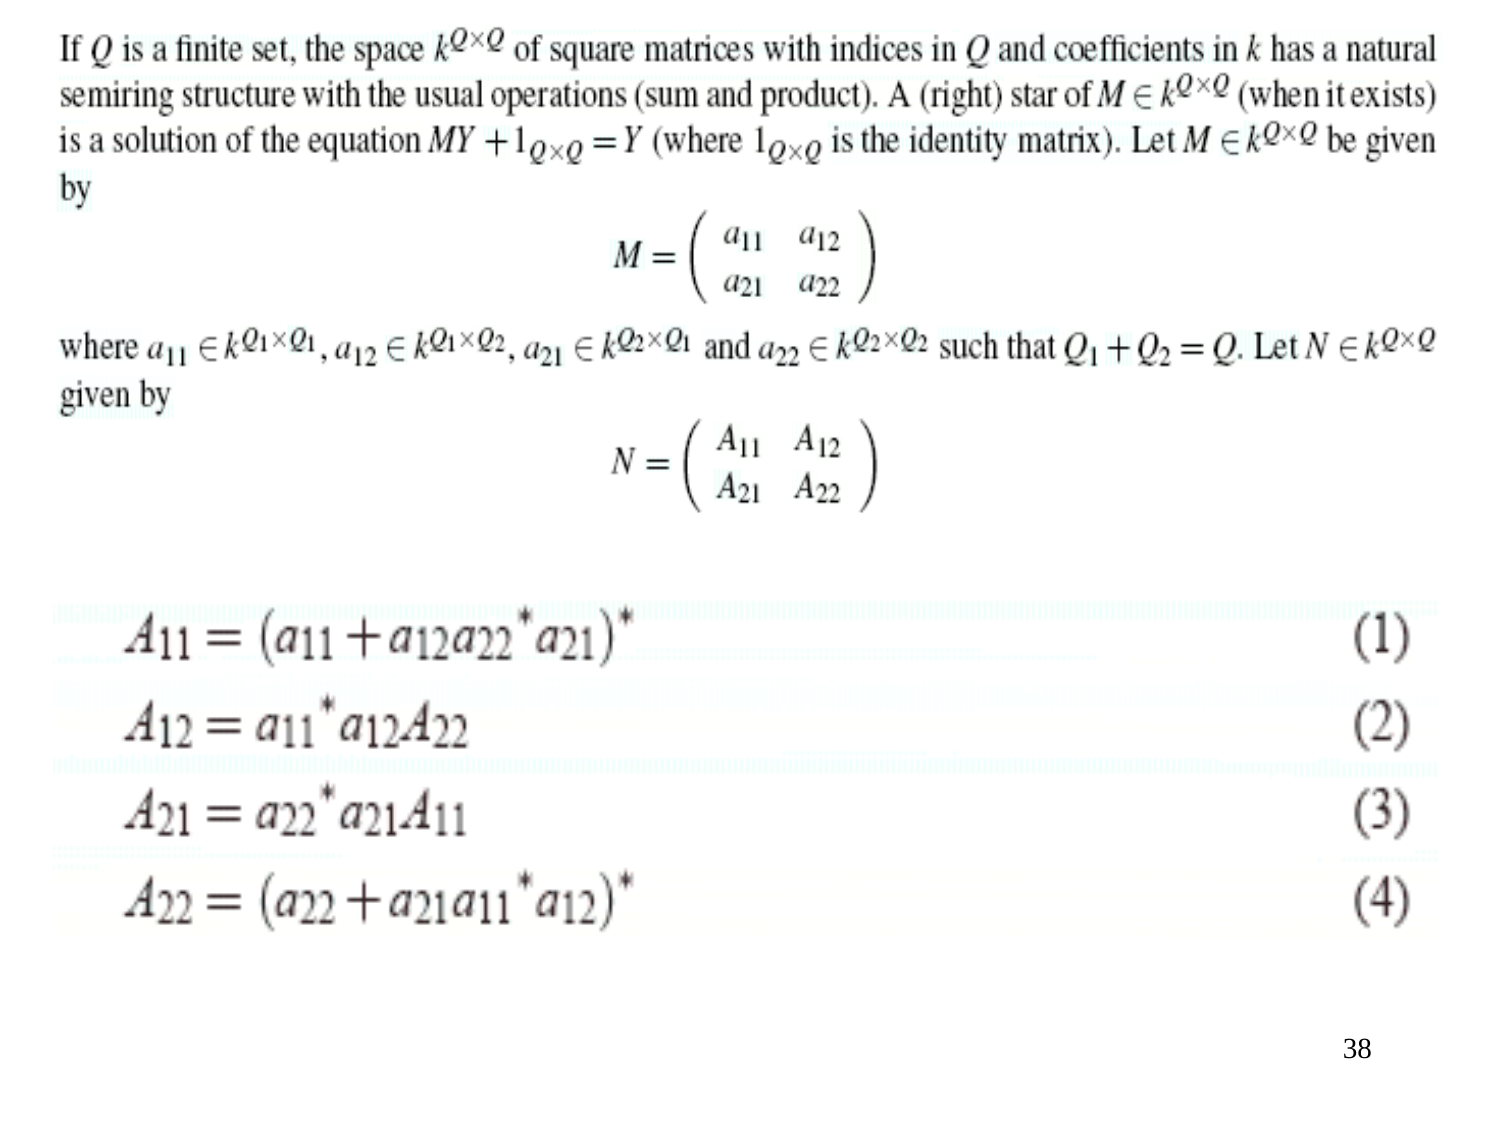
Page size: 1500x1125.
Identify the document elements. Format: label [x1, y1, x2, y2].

picture [29, 21, 1457, 573]
picture [53, 584, 1441, 969]
